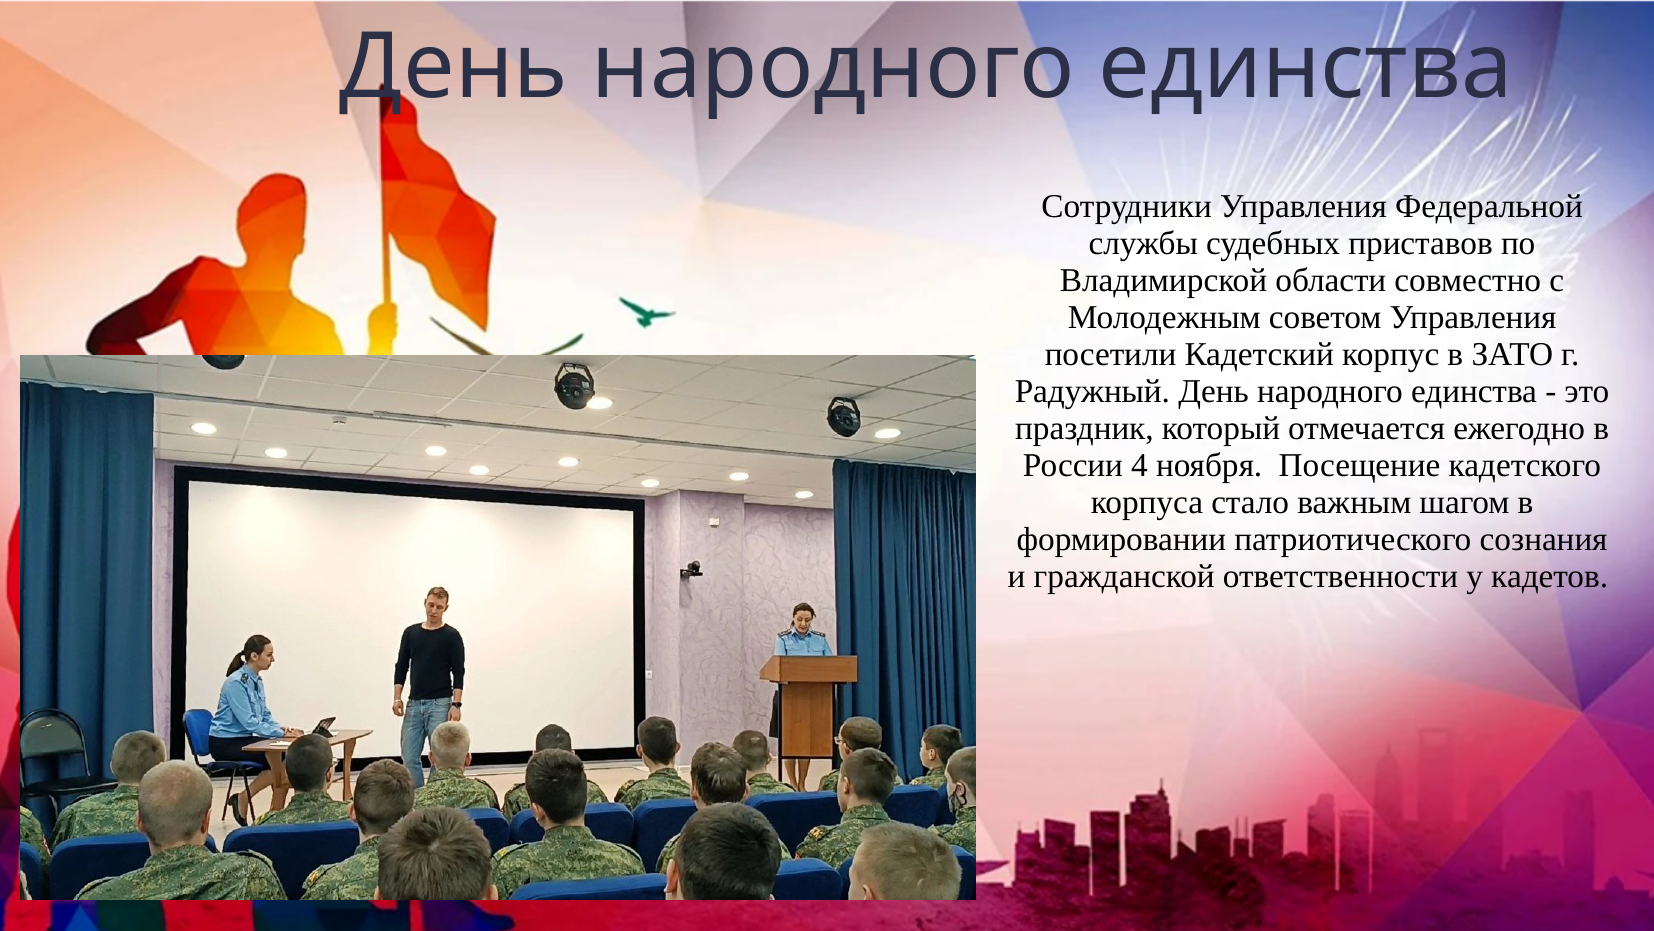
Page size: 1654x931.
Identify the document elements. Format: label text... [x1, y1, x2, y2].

text_box День народного единства [334, 0, 1520, 123]
text_box Сотрудники Управления Федеральной службы судебных приставов по Владимирской области совместно с Молодежным советом Управления посетили Кадетский корпус в ЗАТО г. Радужный. День народного единства - это праздник, который отмечается ежегодно в России 4 ноября. Посещение кадетского корпуса стало важным шагом в формировании патриотического сознания и гражданской ответственности у кадетов. [990, 180, 1636, 649]
picture [0, 0, 1654, 931]
